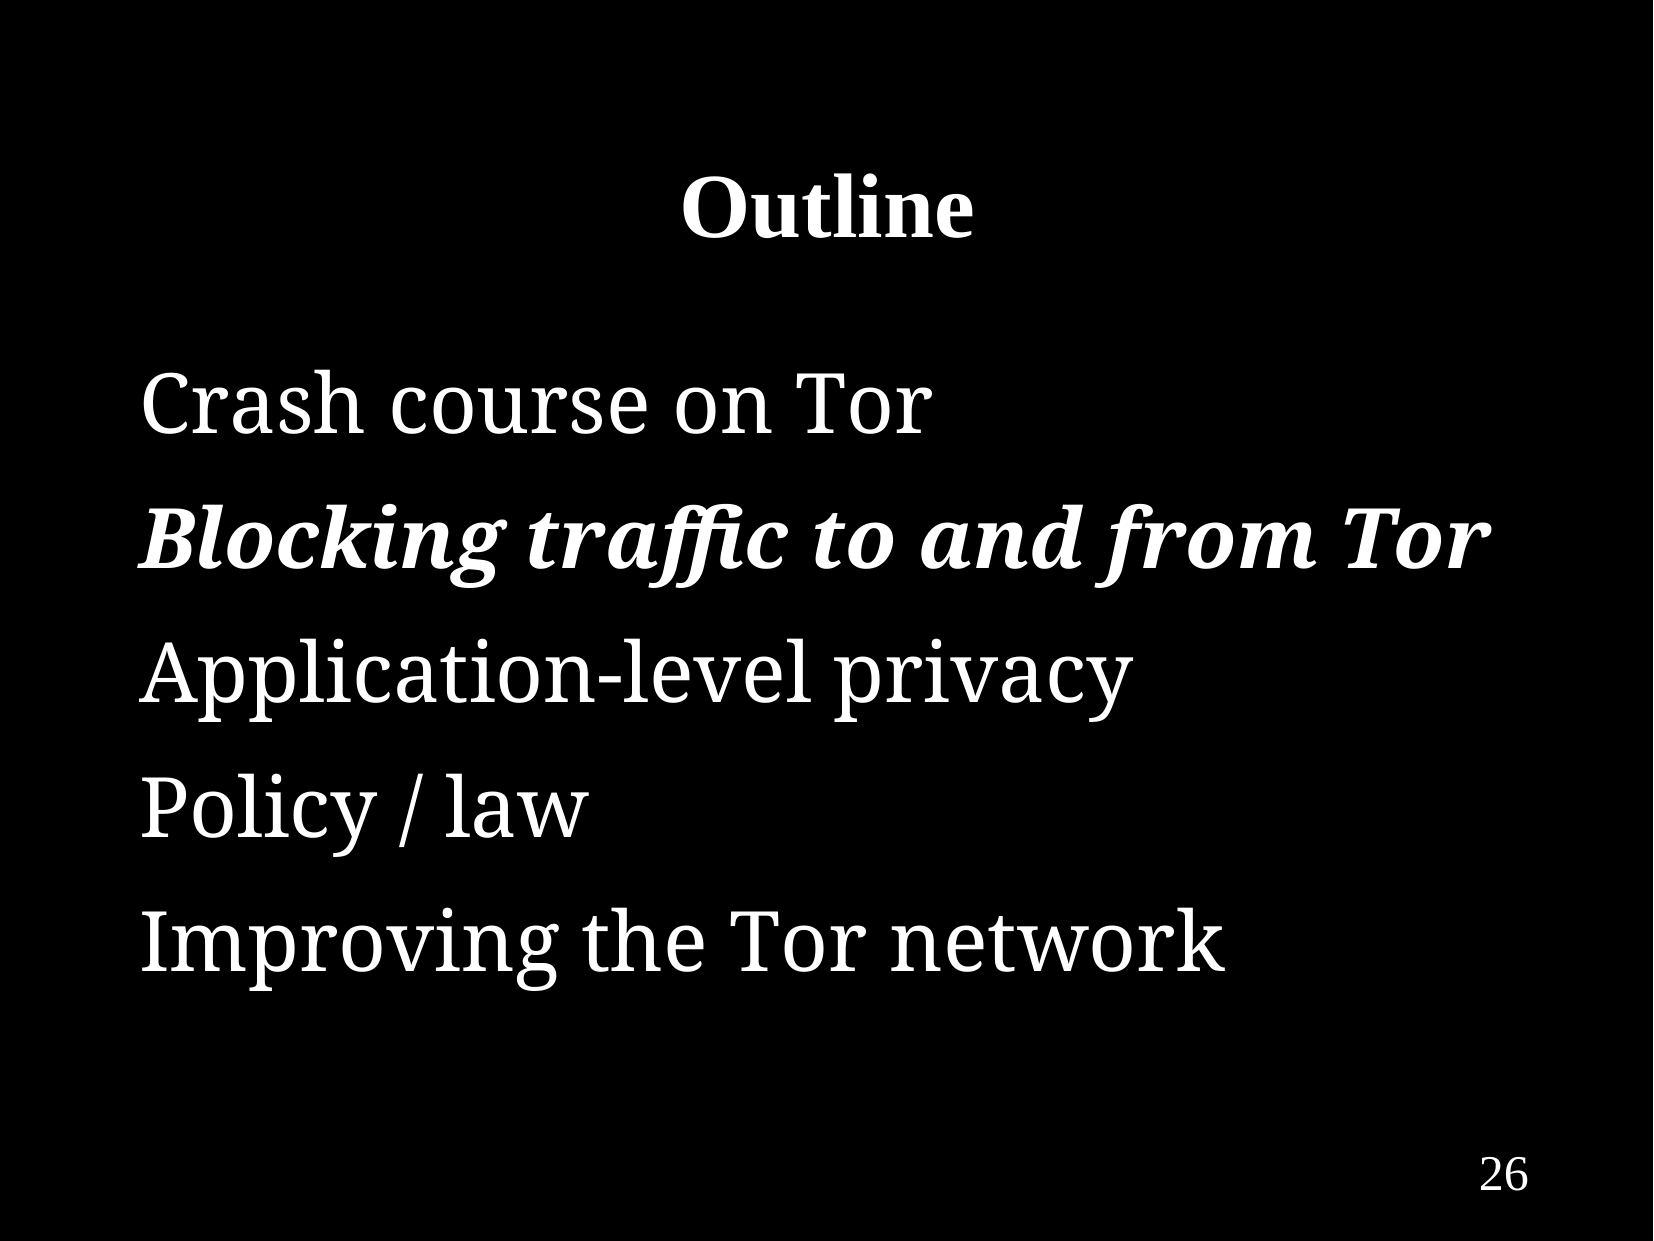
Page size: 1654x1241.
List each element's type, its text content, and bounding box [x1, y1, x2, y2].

title Outline [121, 102, 1534, 311]
list Crash course on Tor Blocking traffic to and from Tor Application-level privacy Policy / law Improving the Tor network [121, 344, 1534, 1127]
